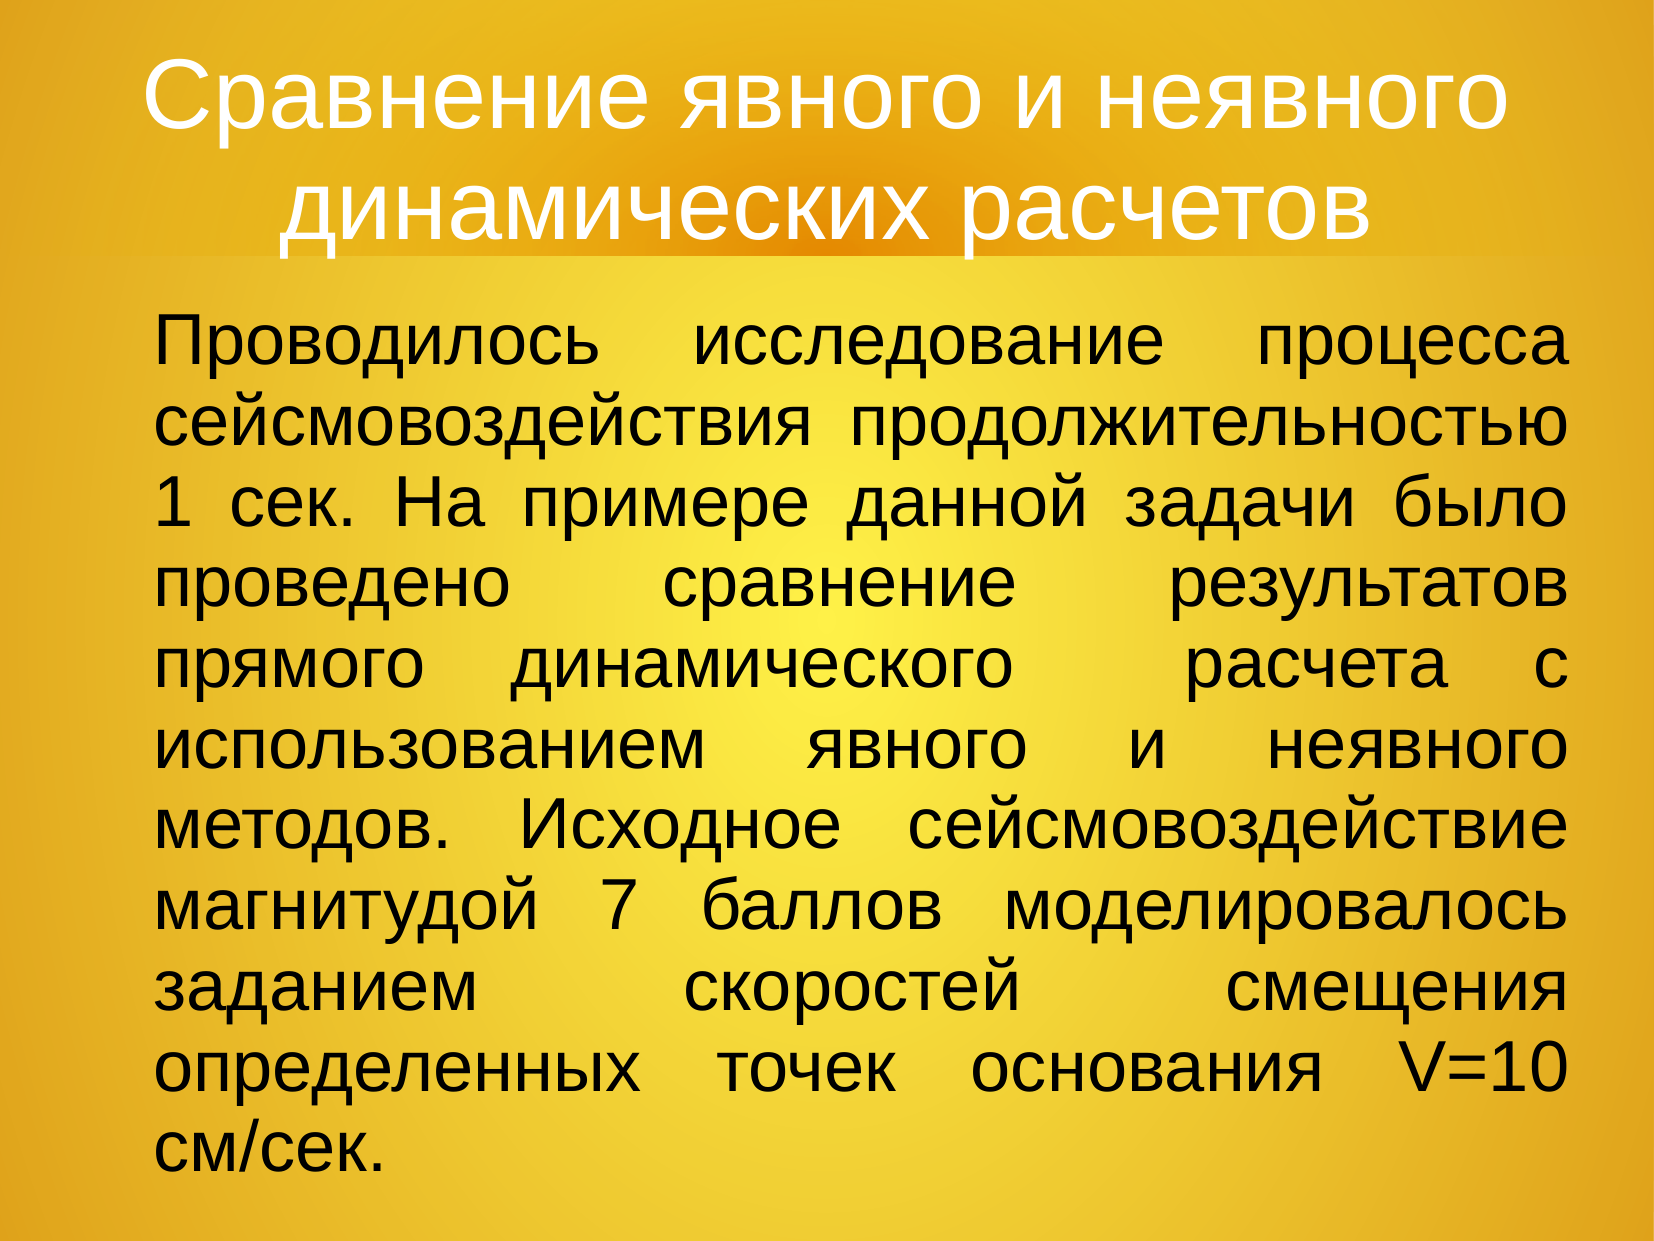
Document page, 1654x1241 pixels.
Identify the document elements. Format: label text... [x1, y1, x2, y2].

list Проводилось исследование процесса сейсмовоздействия продолжительностью 1 сек. На примере данной задачи было проведено сравнение результатов прямого динамического расчета с использованием явного и неявного методов. Исходное сейсмовоздействие магнитудой 7 баллов моделировалось заданием скоростей смещения определенных точек основания V=10 см/сек. [82, 299, 1571, 1019]
title Сравнение явного и неявного динамических расчетов [82, 38, 1571, 261]
